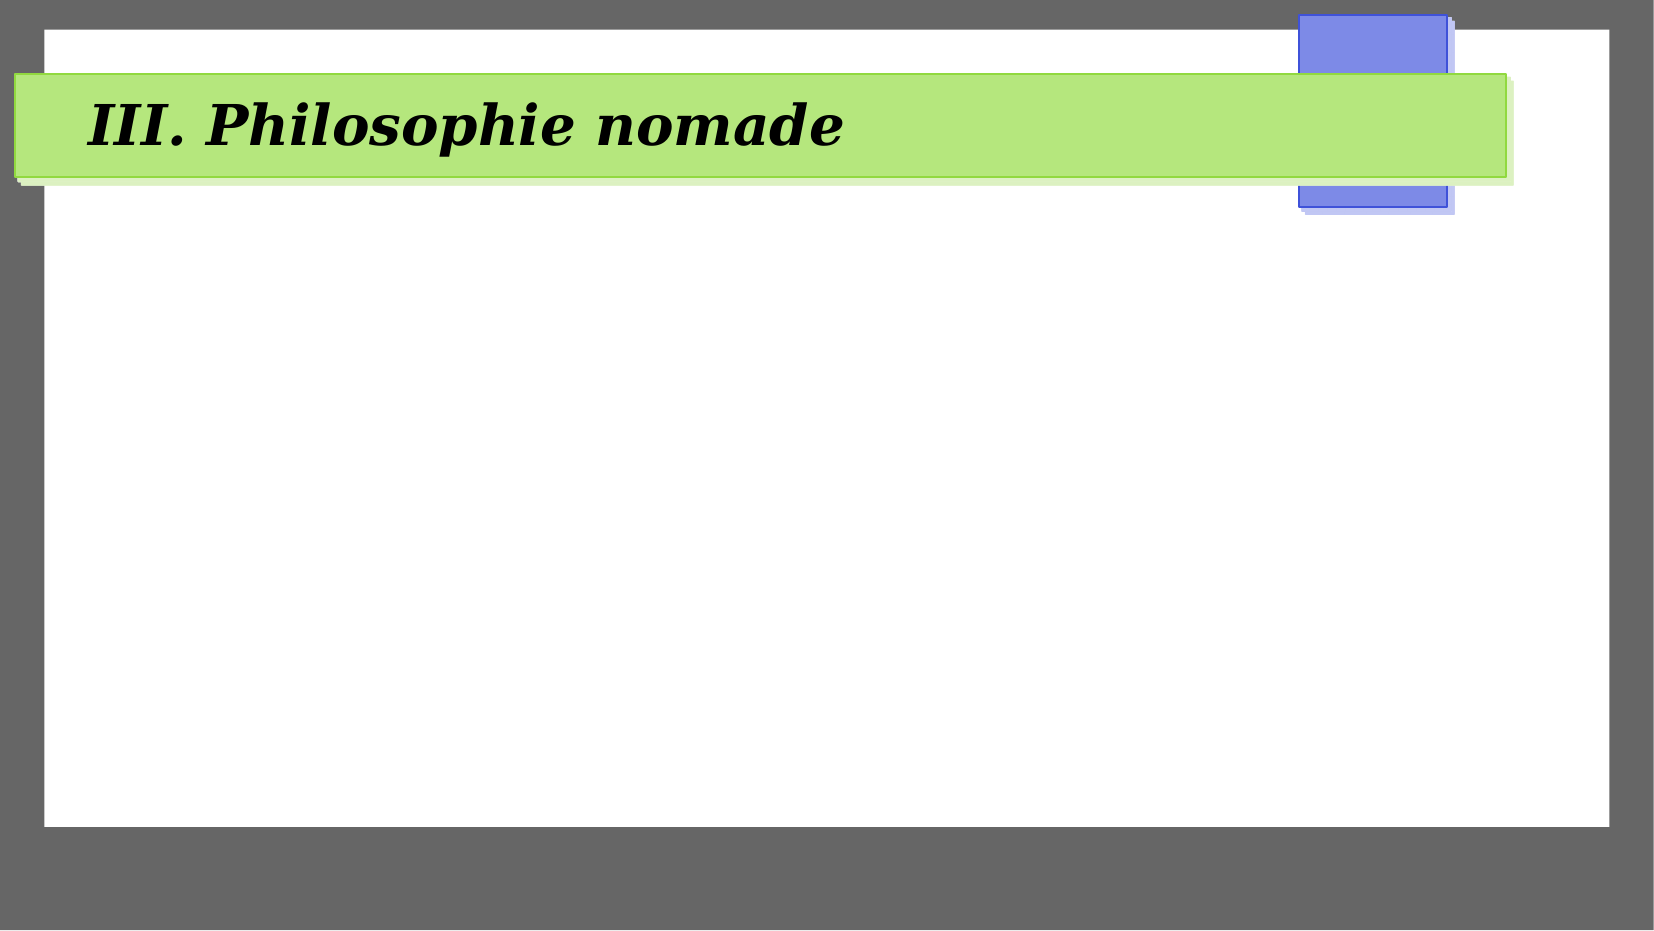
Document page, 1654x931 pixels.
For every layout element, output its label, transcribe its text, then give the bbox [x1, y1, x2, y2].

title III. Philosophie nomade [88, 73, 1506, 178]
